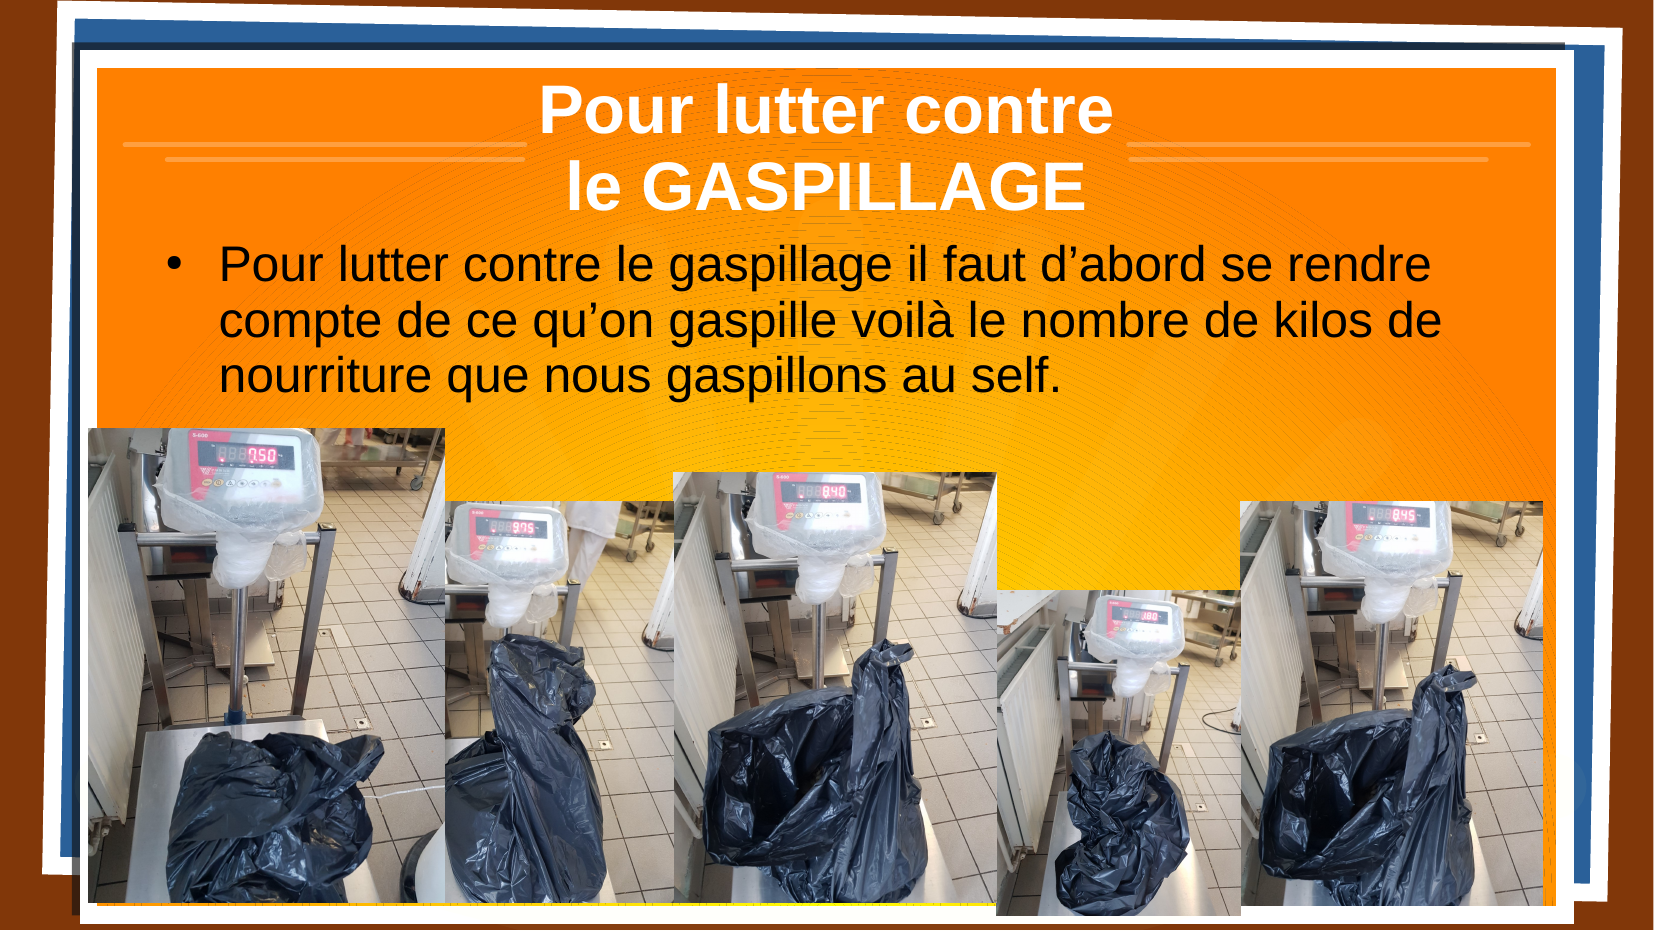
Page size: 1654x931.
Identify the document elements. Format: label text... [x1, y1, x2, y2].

picture [88, 428, 1543, 916]
list Pour lutter contre le gaspillage il faut d’abord se rendre compte de ce qu’on gaspille voilà le nombre de kilos de nourriture que nous gaspillons au self. [147, 236, 1506, 590]
title Pour lutter contre le GASPILLAGE [531, 70, 1123, 225]
